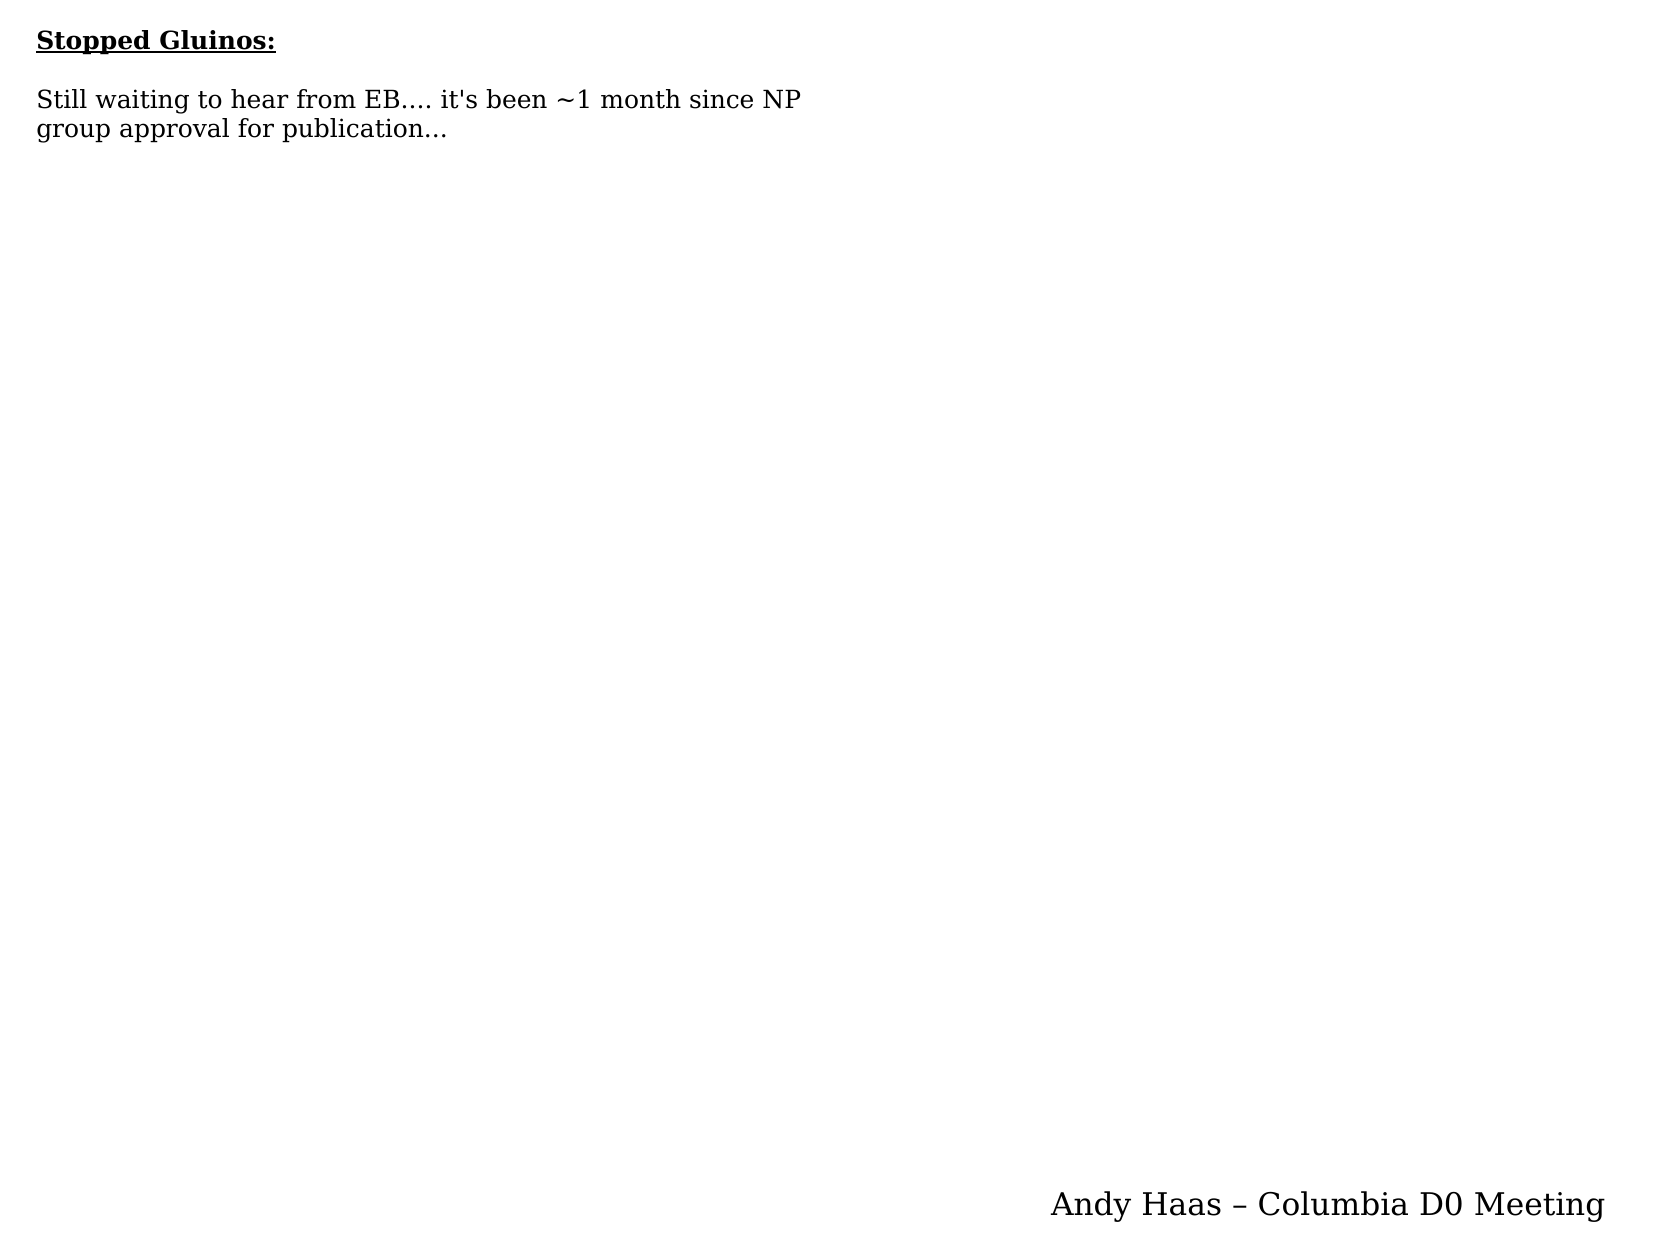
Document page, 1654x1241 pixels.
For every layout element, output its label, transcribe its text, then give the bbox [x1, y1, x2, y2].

text_box Stopped Gluinos: Still waiting to hear from EB.... it's been ~1 month since NP group approval for publication... [36, 25, 818, 1120]
